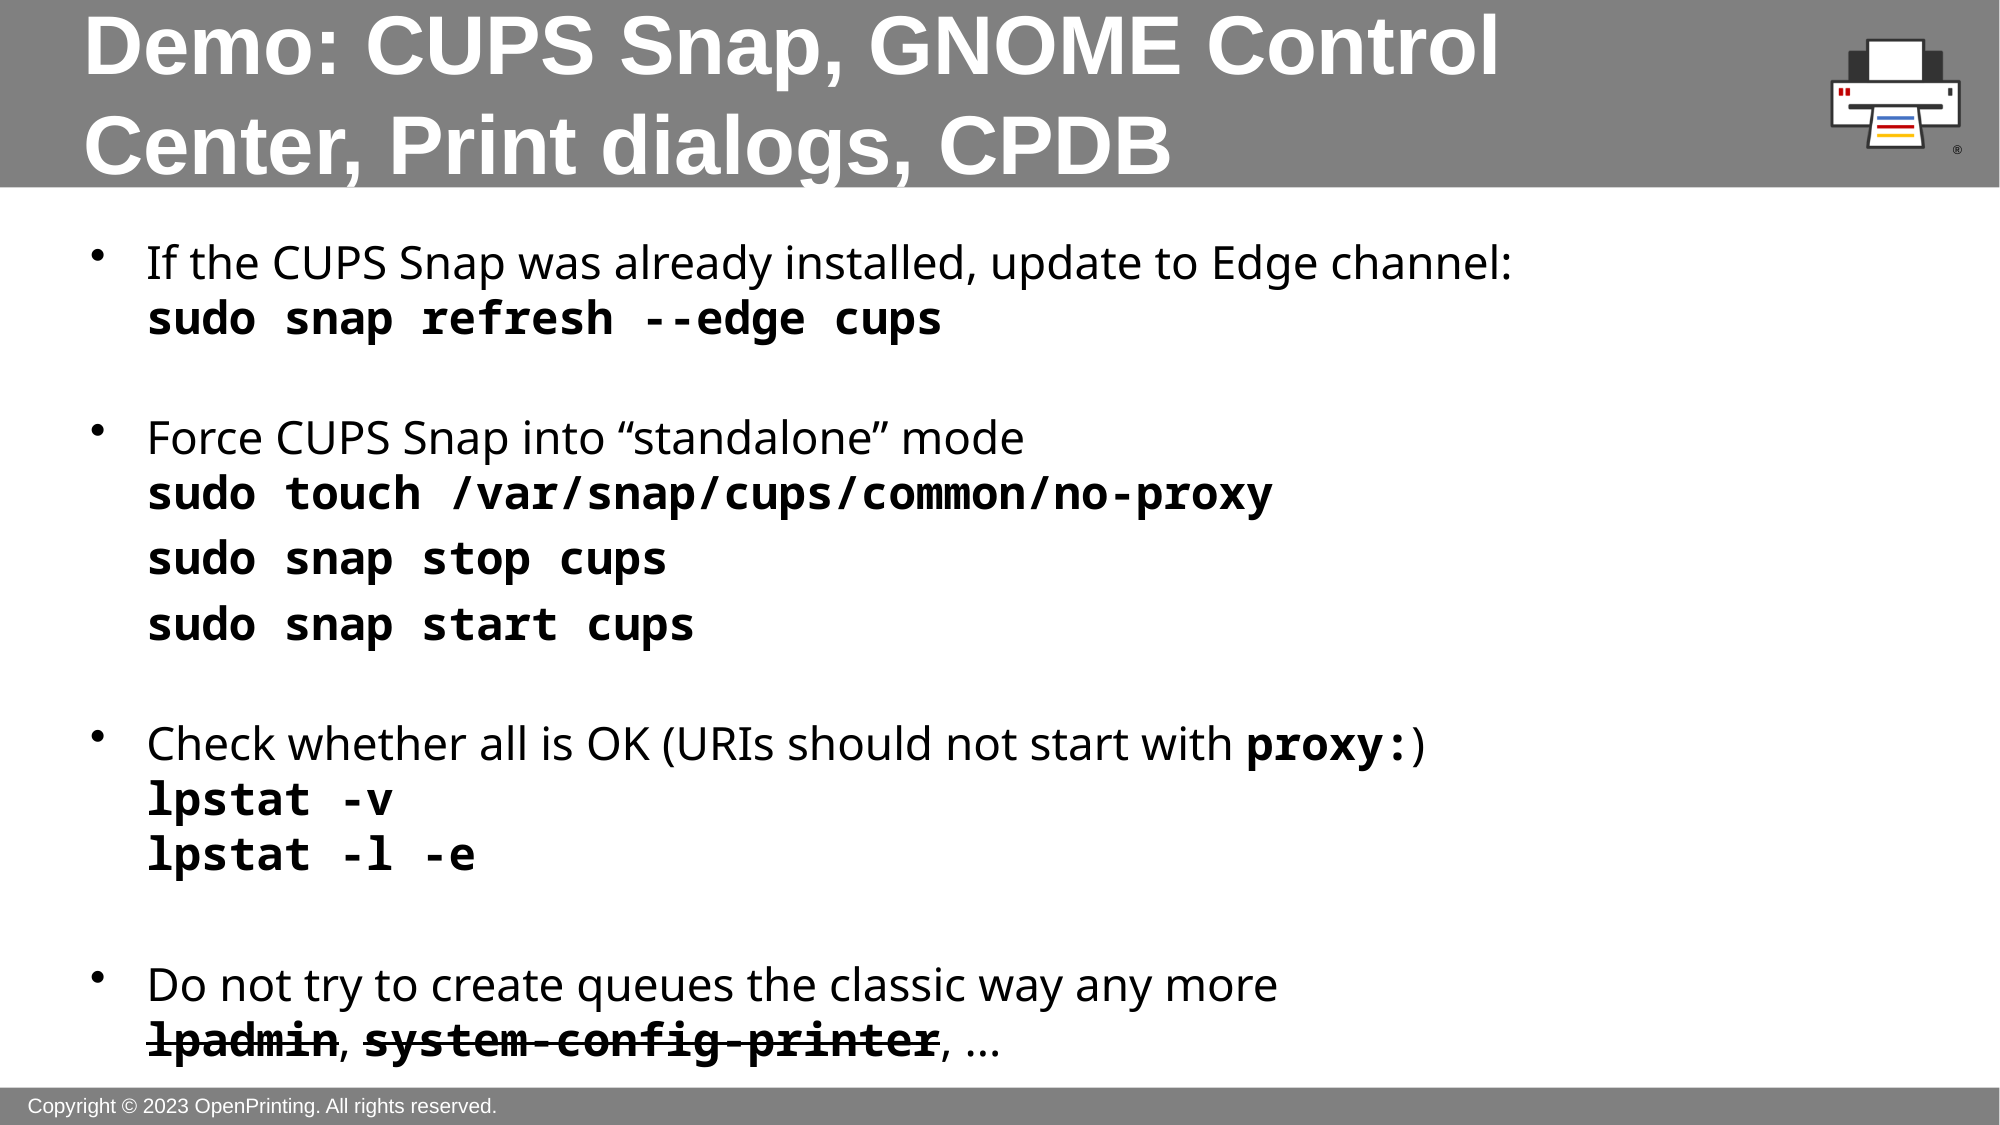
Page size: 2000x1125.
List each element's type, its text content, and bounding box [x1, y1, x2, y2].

list If the CUPS Snap was already installed, update to Edge channel: sudo snap refresh --edge cups Force CUPS Snap into “standalone” mode sudo touch /var/snap/cups/common/no-proxy sudo snap stop cups sudo snap start cups Check whether all is OK (URIs should not start with proxy:) lpstat -v lpstat -l -e Do not try to create queues the classic way any more lpadmin, system-config-printer, ... [75, 224, 1936, 1067]
title Demo: CUPS Snap, GNOME Control Center, Print dialogs, CPDB [75, 7, 1786, 175]
picture [1825, 33, 1966, 154]
